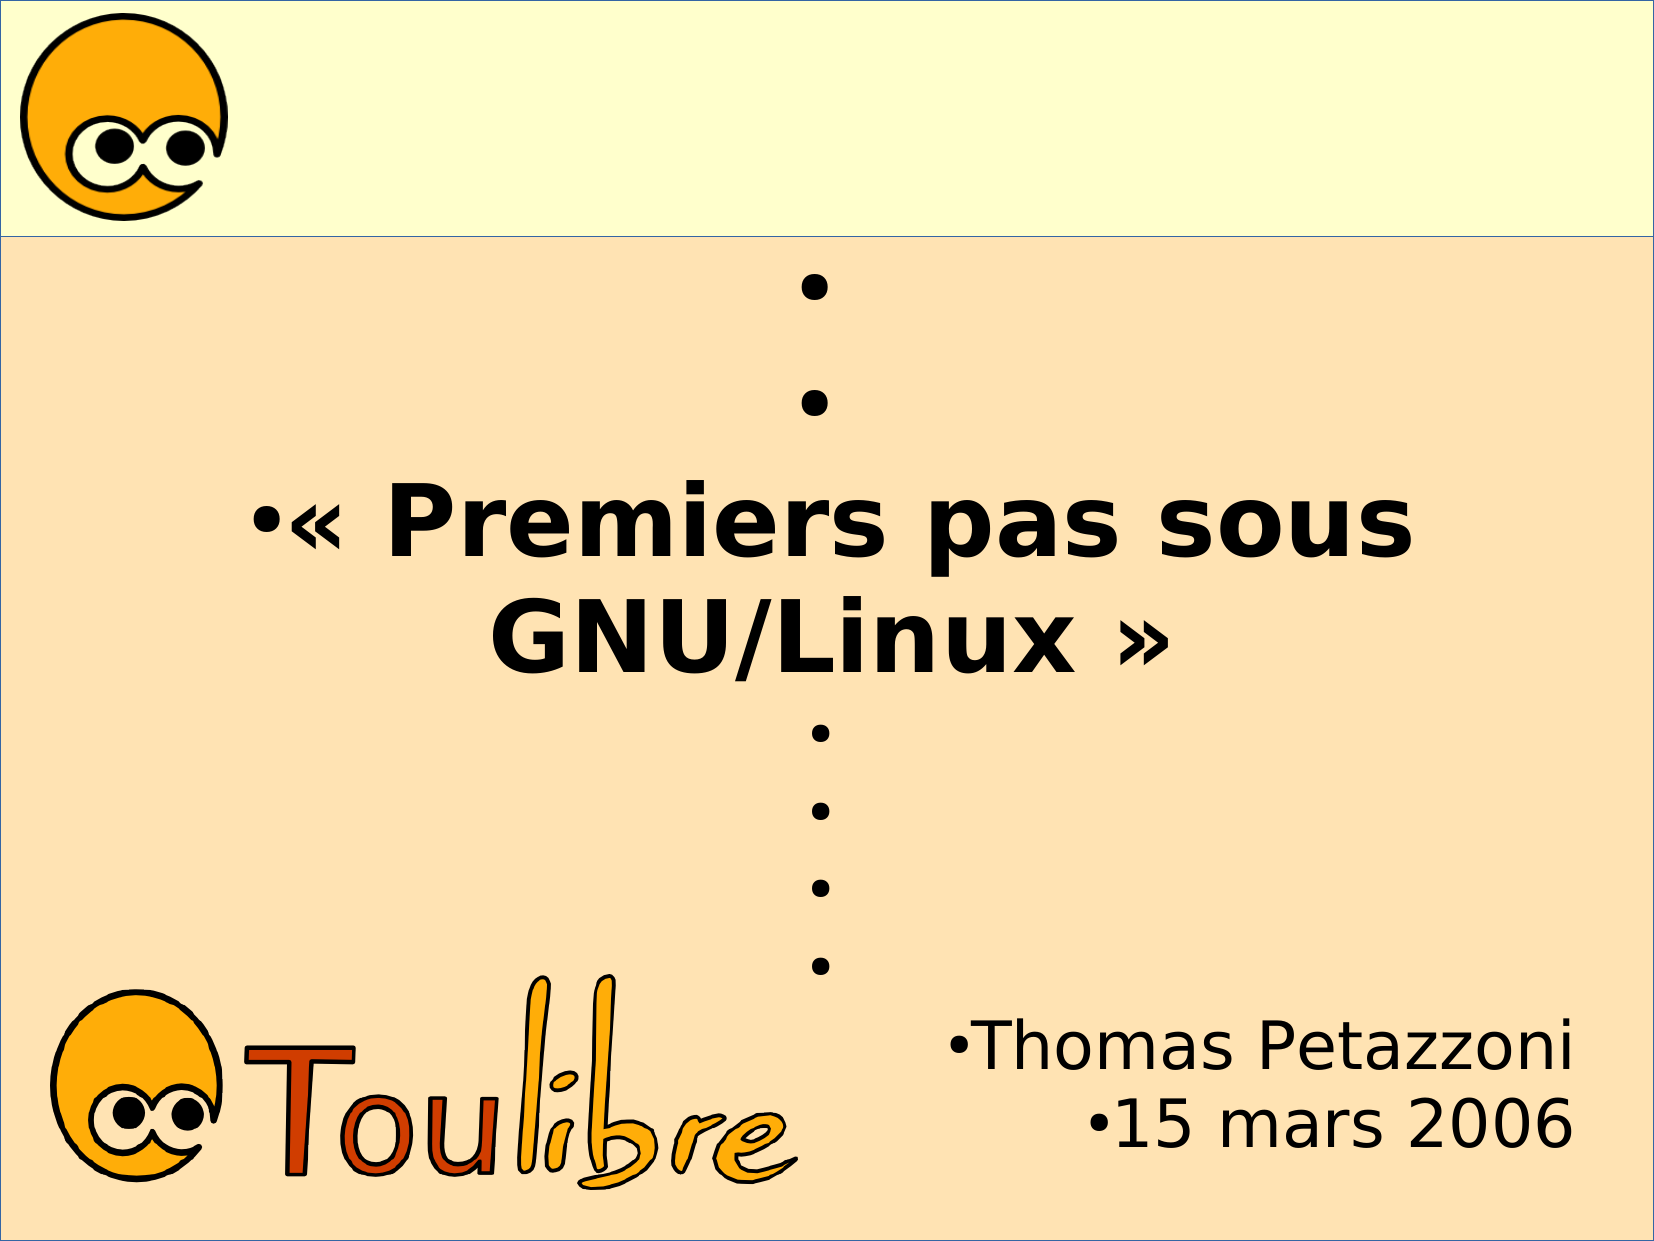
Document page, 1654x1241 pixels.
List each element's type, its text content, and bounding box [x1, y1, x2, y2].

picture [20, 13, 228, 221]
picture [50, 974, 798, 1190]
subtitle « Premiers pas sous GNU/Linux » Thomas Petazzoni 15 mars 2006 [88, 231, 1577, 1164]
